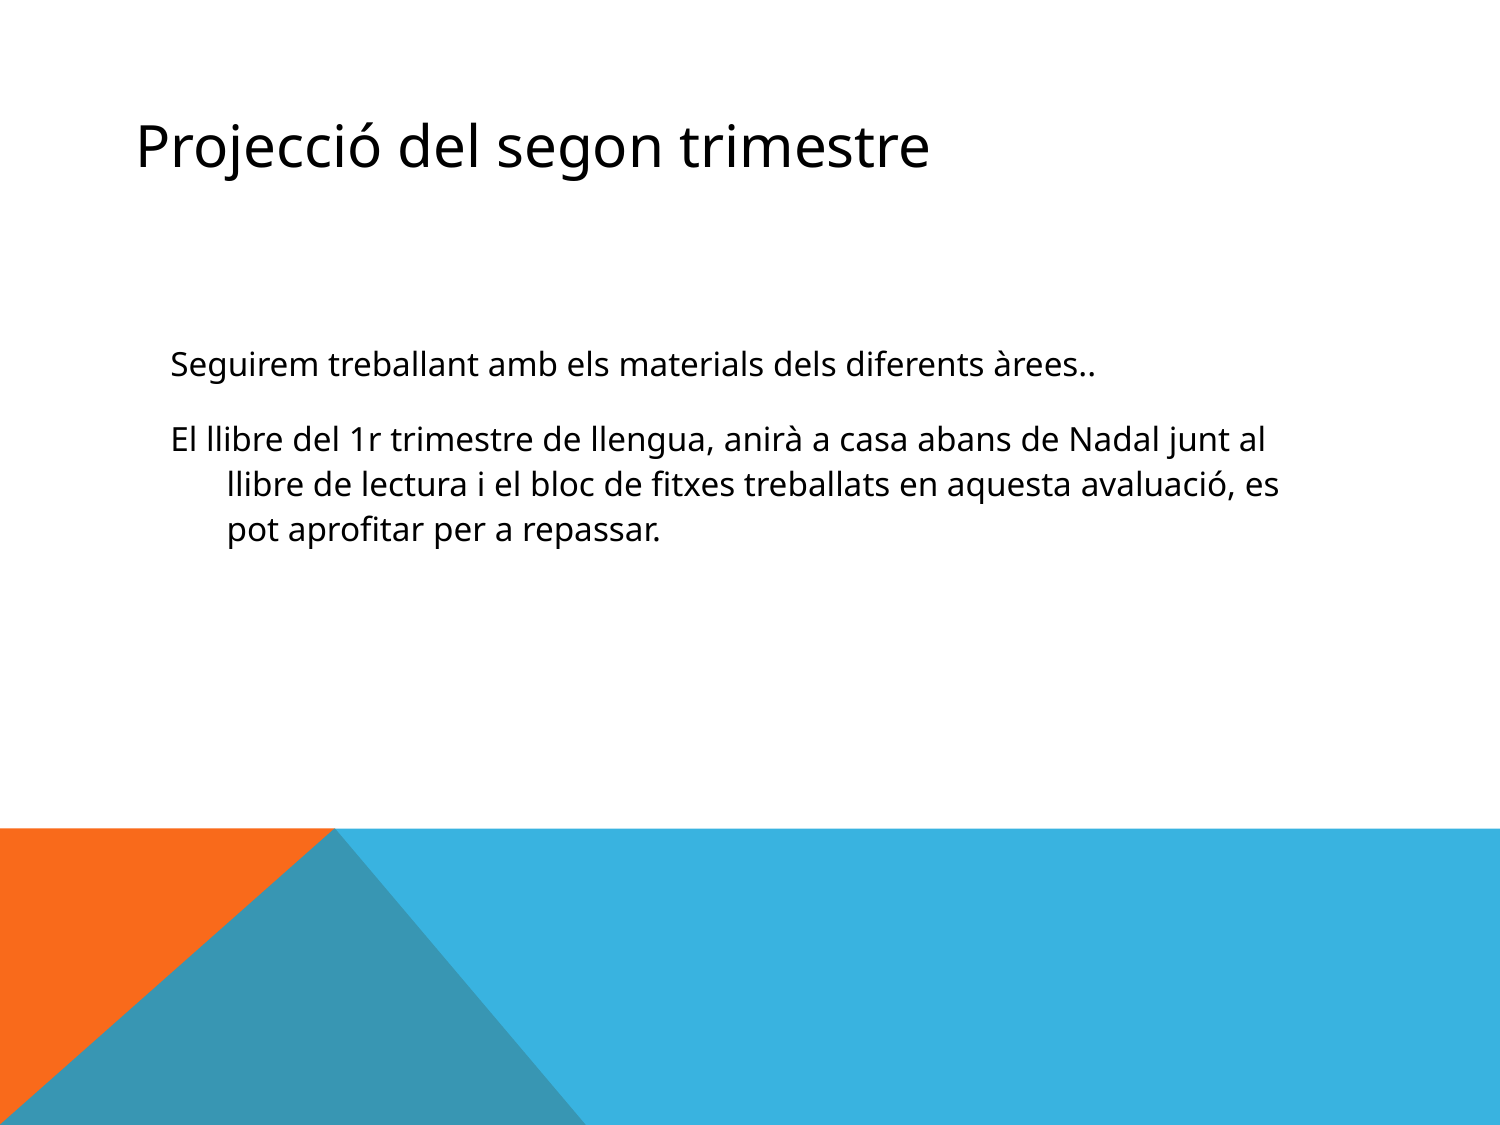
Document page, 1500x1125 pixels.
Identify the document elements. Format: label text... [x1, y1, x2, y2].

title Projecció del segon trimestre [135, 31, 1369, 179]
text_box Seguirem treballant amb els materials dels diferents àrees.. El llibre del 1r trimestre de llengua, anirà a casa abans de Nadal junt al llibre de lectura i el bloc de fitxes treballats en aquesta avaluació, es pot aprofitar per a repassar. [155, 188, 1323, 892]
